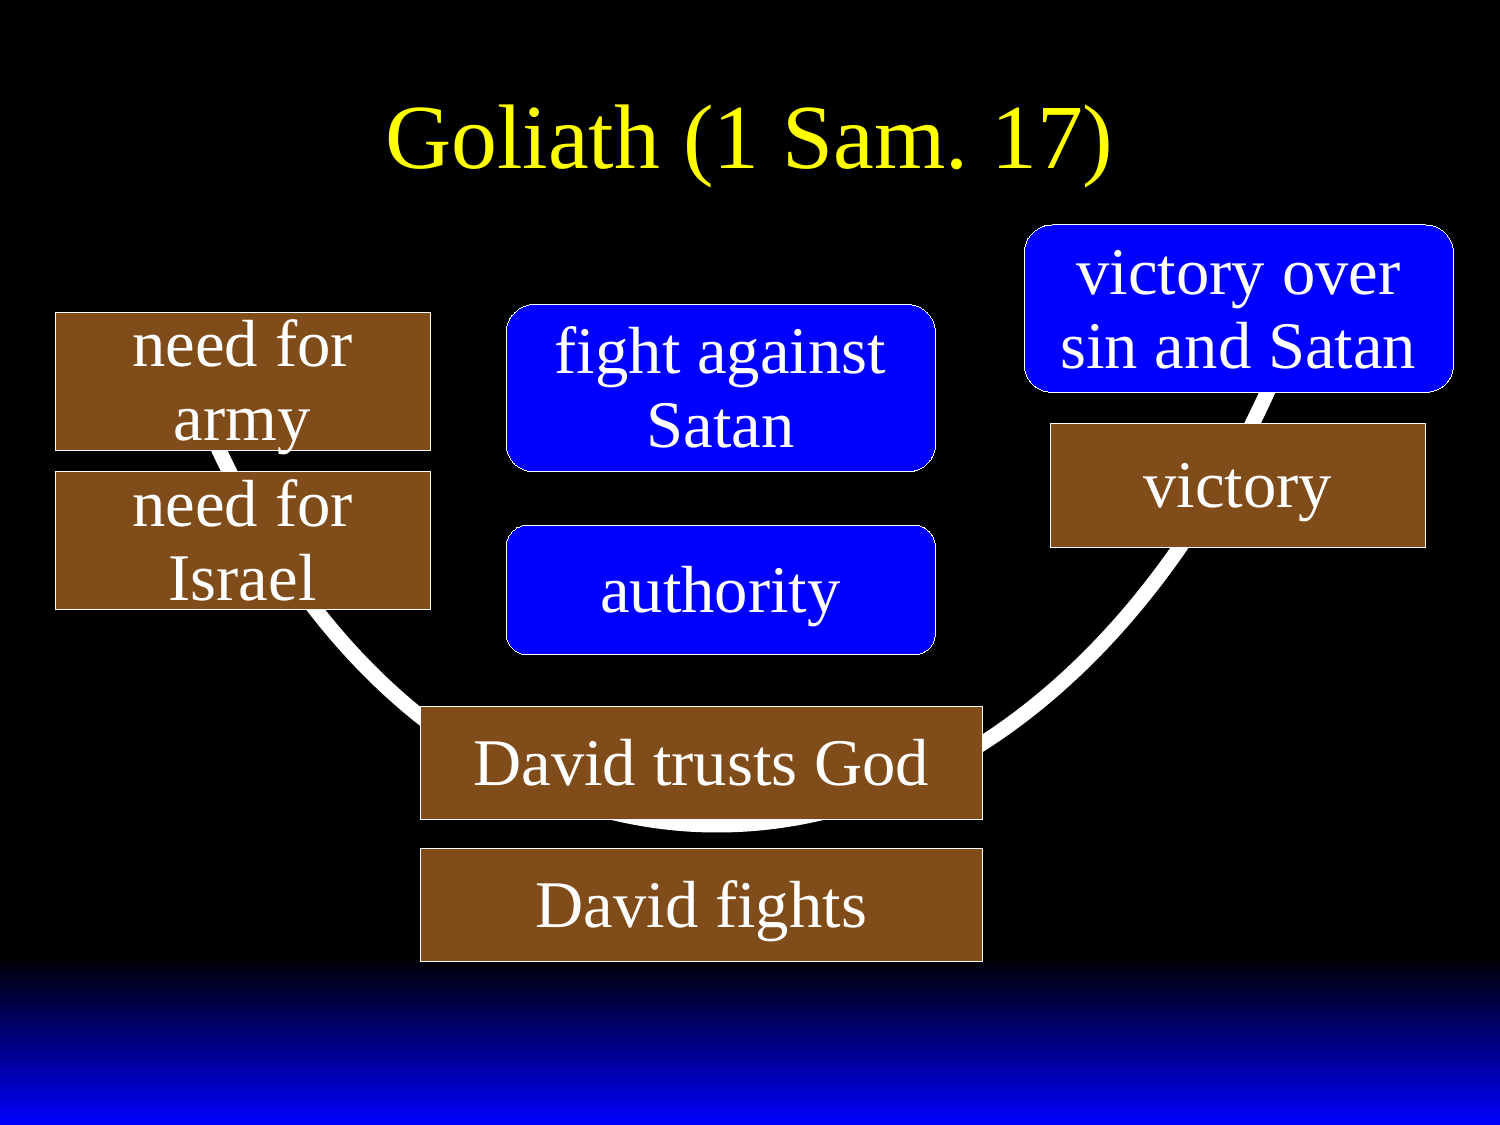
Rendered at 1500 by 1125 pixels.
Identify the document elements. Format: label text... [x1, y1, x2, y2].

text_box victory over sin and Satan [1024, 224, 1454, 393]
text_box victory [1050, 423, 1426, 548]
text_box fight against Satan [506, 304, 936, 472]
text_box need for army [55, 312, 431, 451]
title Goliath (1 Sam. 17) [112, 37, 1388, 238]
text_box David trusts God [420, 706, 983, 820]
text_box need for Israel [55, 471, 431, 610]
text_box authority [506, 525, 936, 655]
text_box David fights [420, 848, 983, 962]
